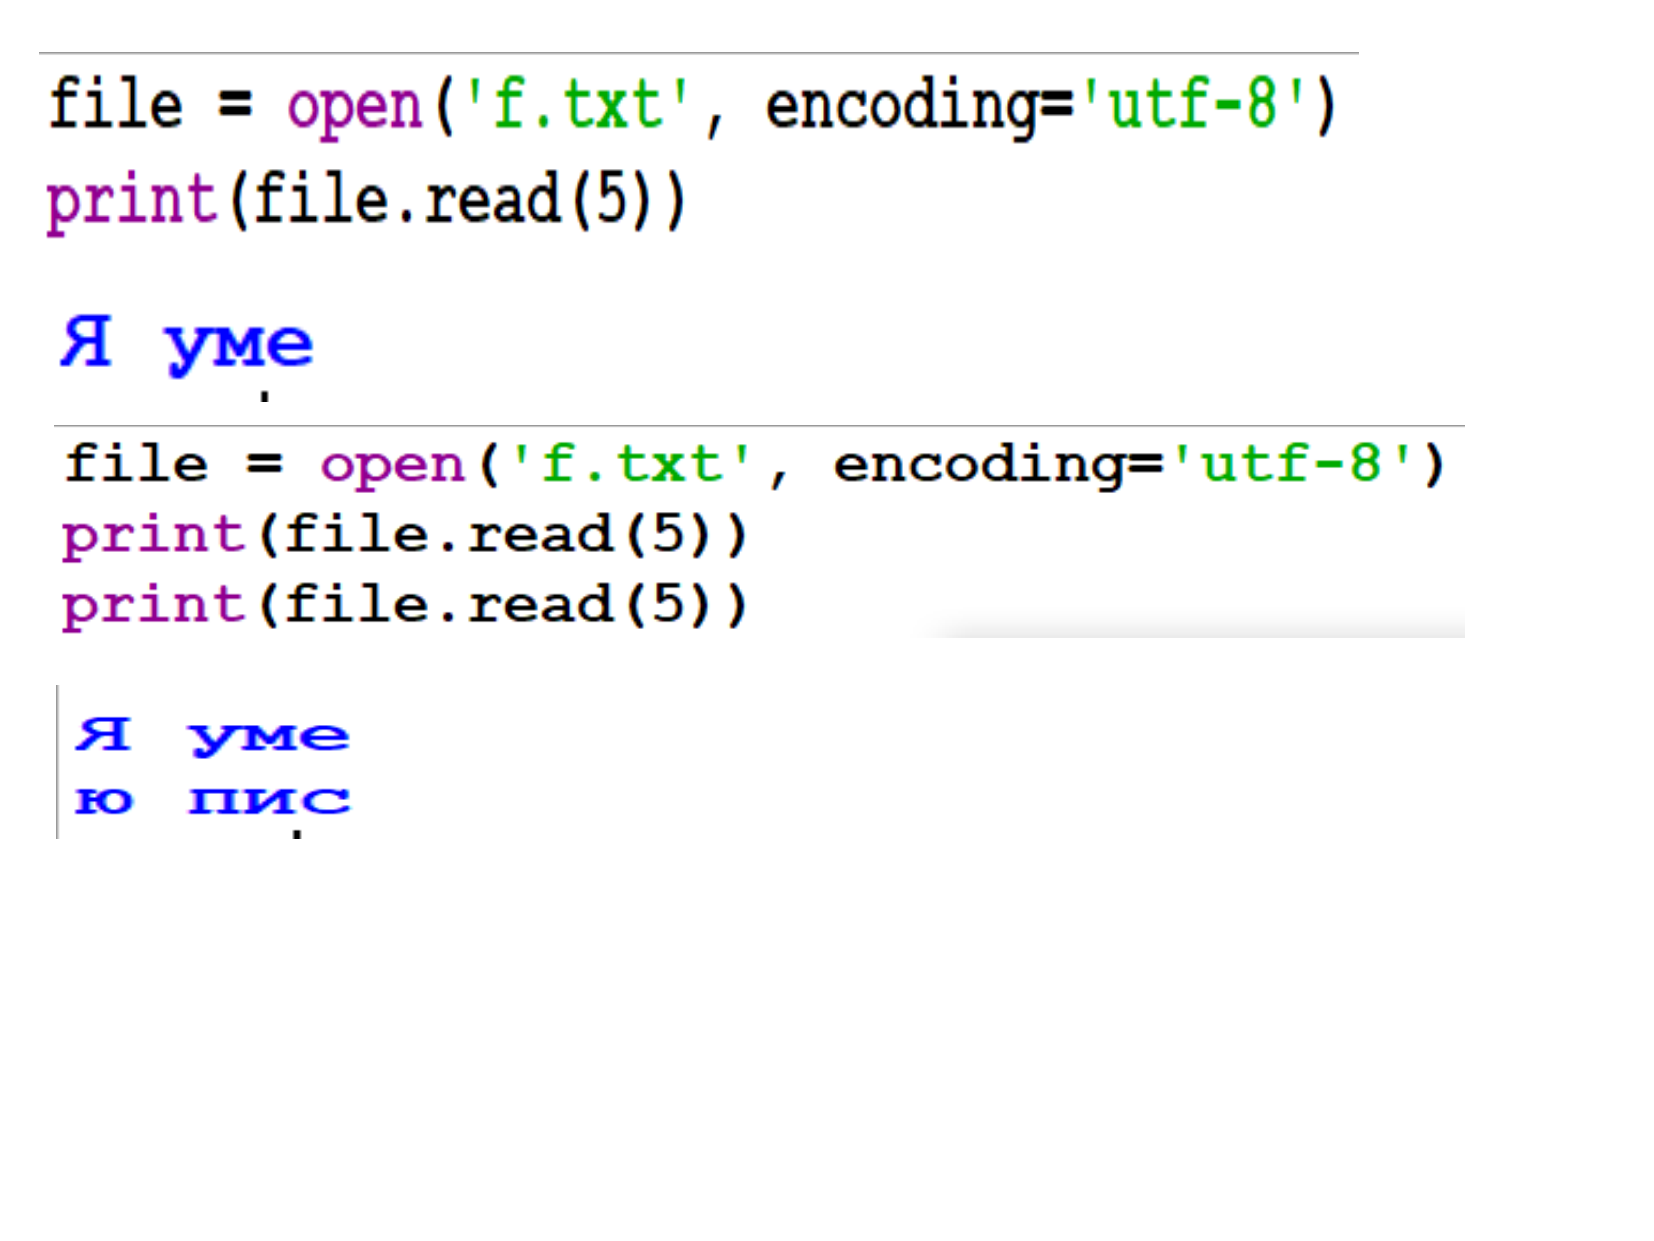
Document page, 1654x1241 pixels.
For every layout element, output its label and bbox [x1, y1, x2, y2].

picture [52, 284, 355, 402]
picture [56, 685, 402, 839]
picture [39, 52, 1359, 272]
picture [54, 425, 1465, 638]
